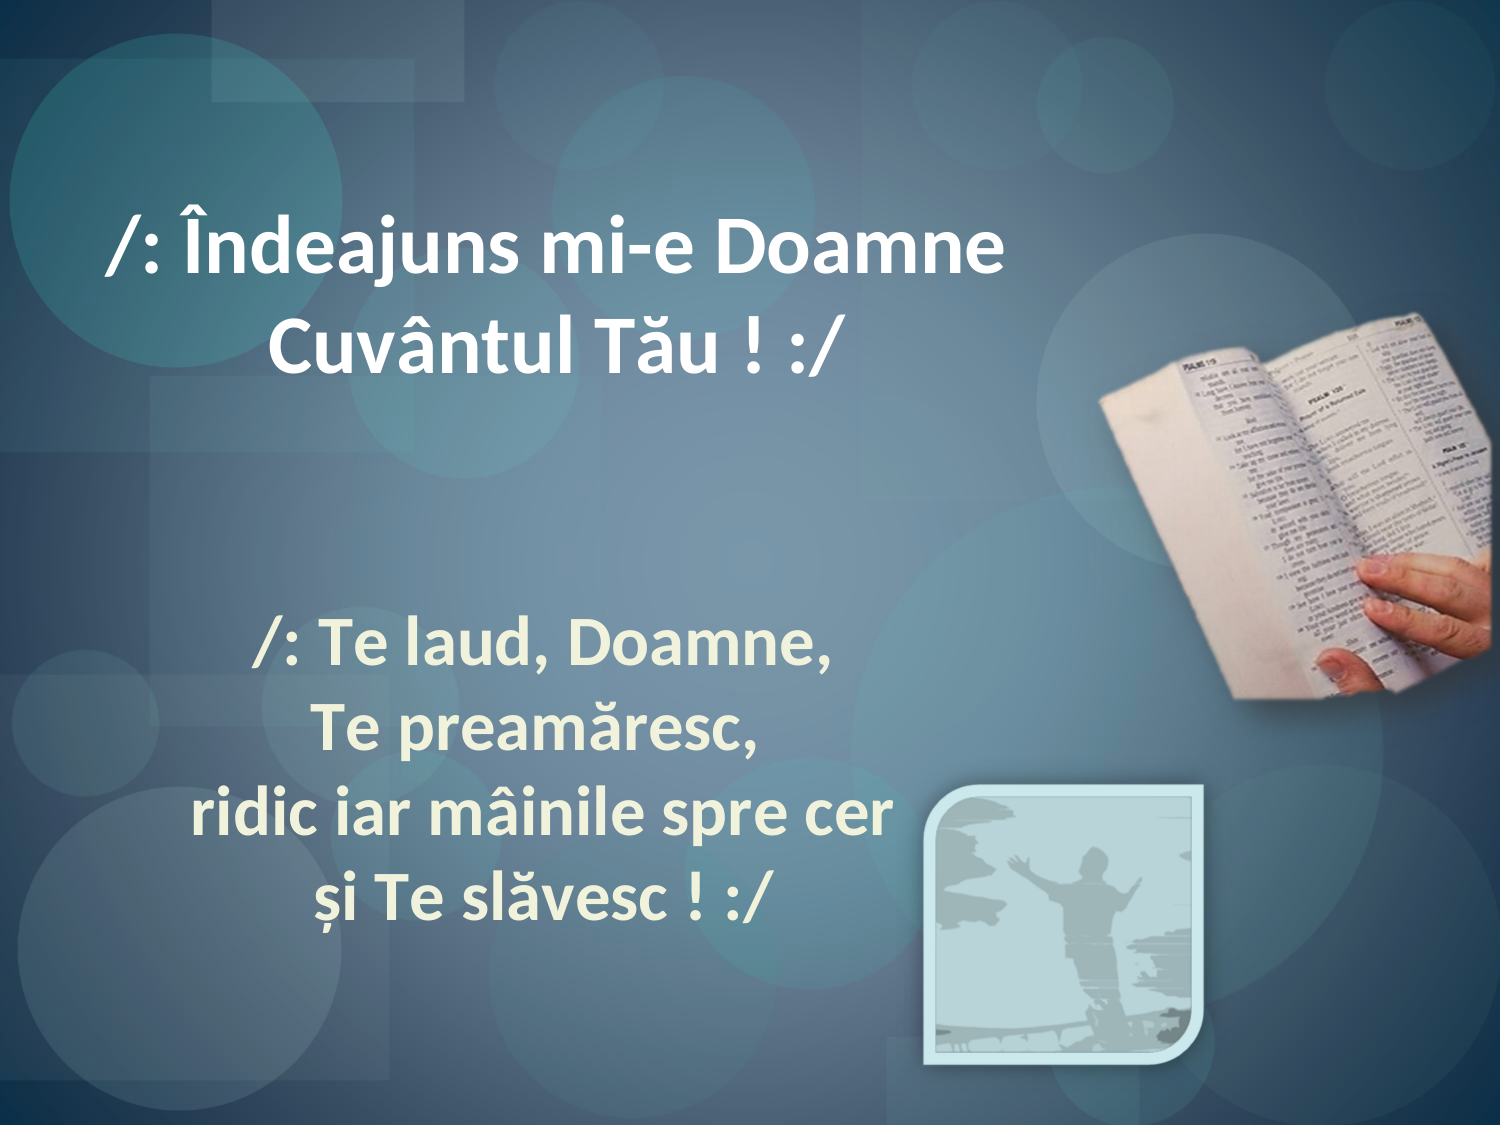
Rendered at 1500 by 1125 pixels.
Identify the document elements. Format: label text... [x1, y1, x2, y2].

picture [0, 0, 1500, 1125]
text_box /: Te laud, Doamne, Te preamăresc, ridic iar mâinile spre cer şi Te slăvesc ! :/ [93, 587, 994, 943]
text_box /: Îndeajuns mi-e Doamne Cuvântul Tău ! :/ [24, 182, 256, 399]
